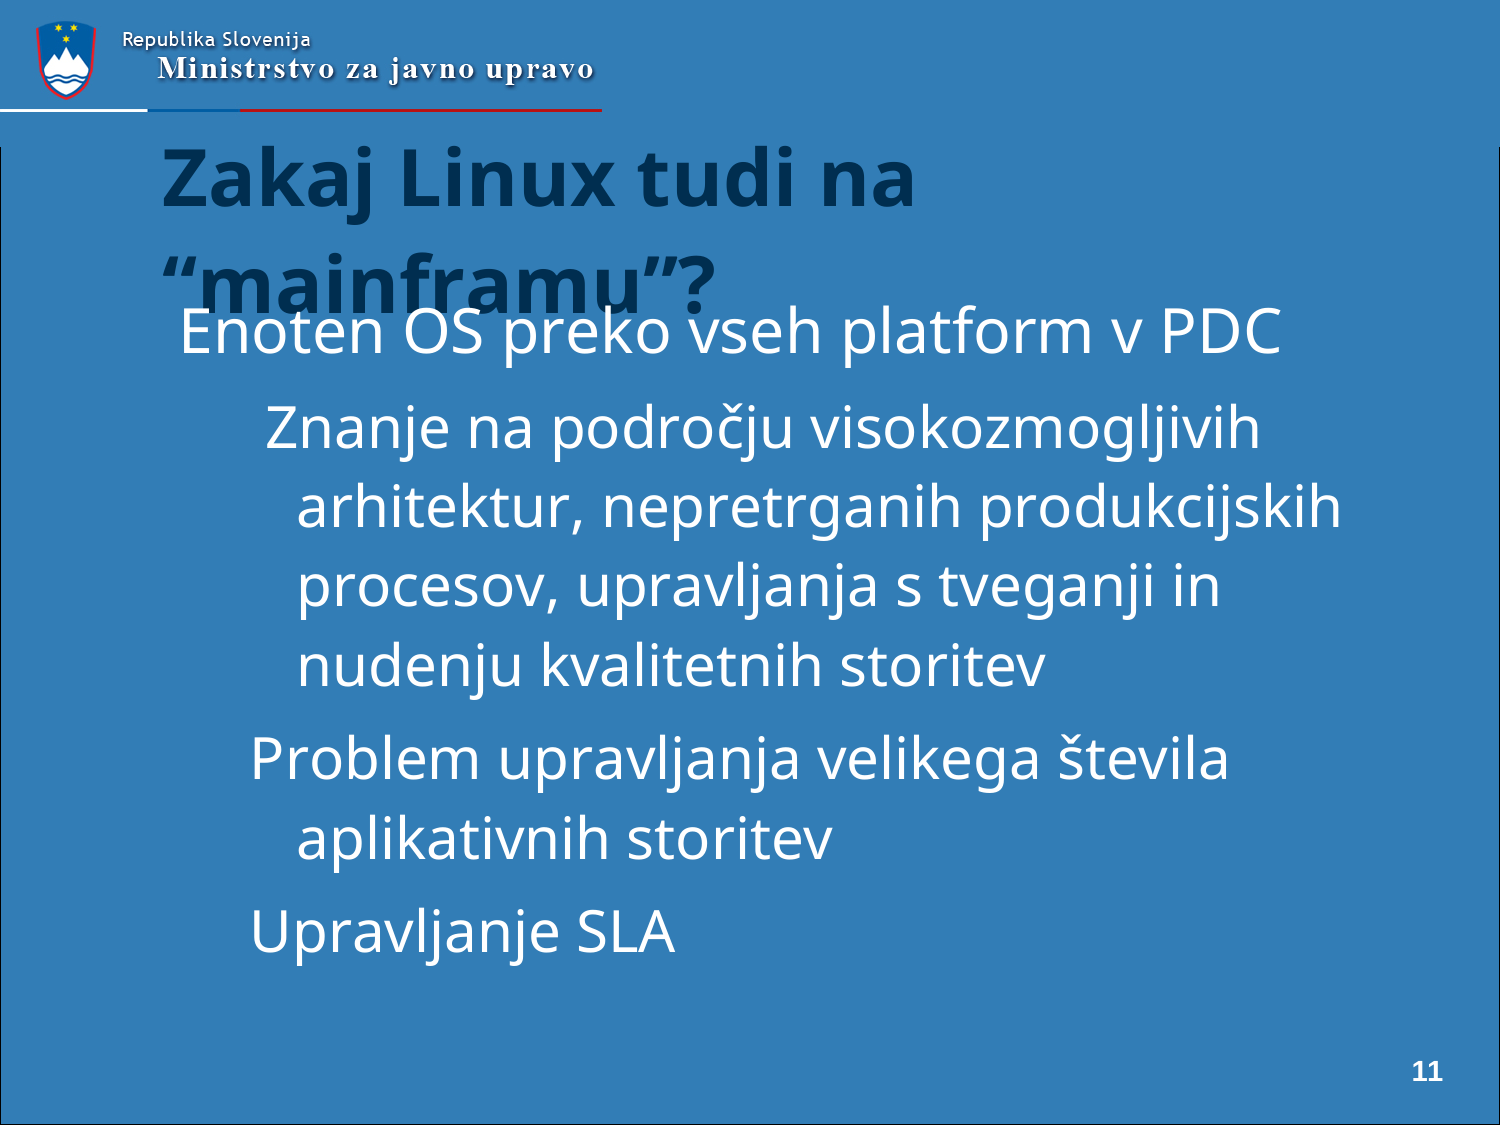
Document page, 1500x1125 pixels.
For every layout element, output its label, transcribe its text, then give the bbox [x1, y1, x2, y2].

list Enoten OS preko vseh platform v PDC Znanje na področju visokozmogljivih arhitektur, nepretrganih produkcijskih procesov, upravljanja s tveganji in nudenju kvalitetnih storitev Problem upravljanja velikega števila aplikativnih storitev Upravljanje SLA [147, 278, 1459, 1006]
title Zakaj Linux tudi na “mainframu”? [147, 113, 1459, 254]
picture [0, 0, 1500, 147]
